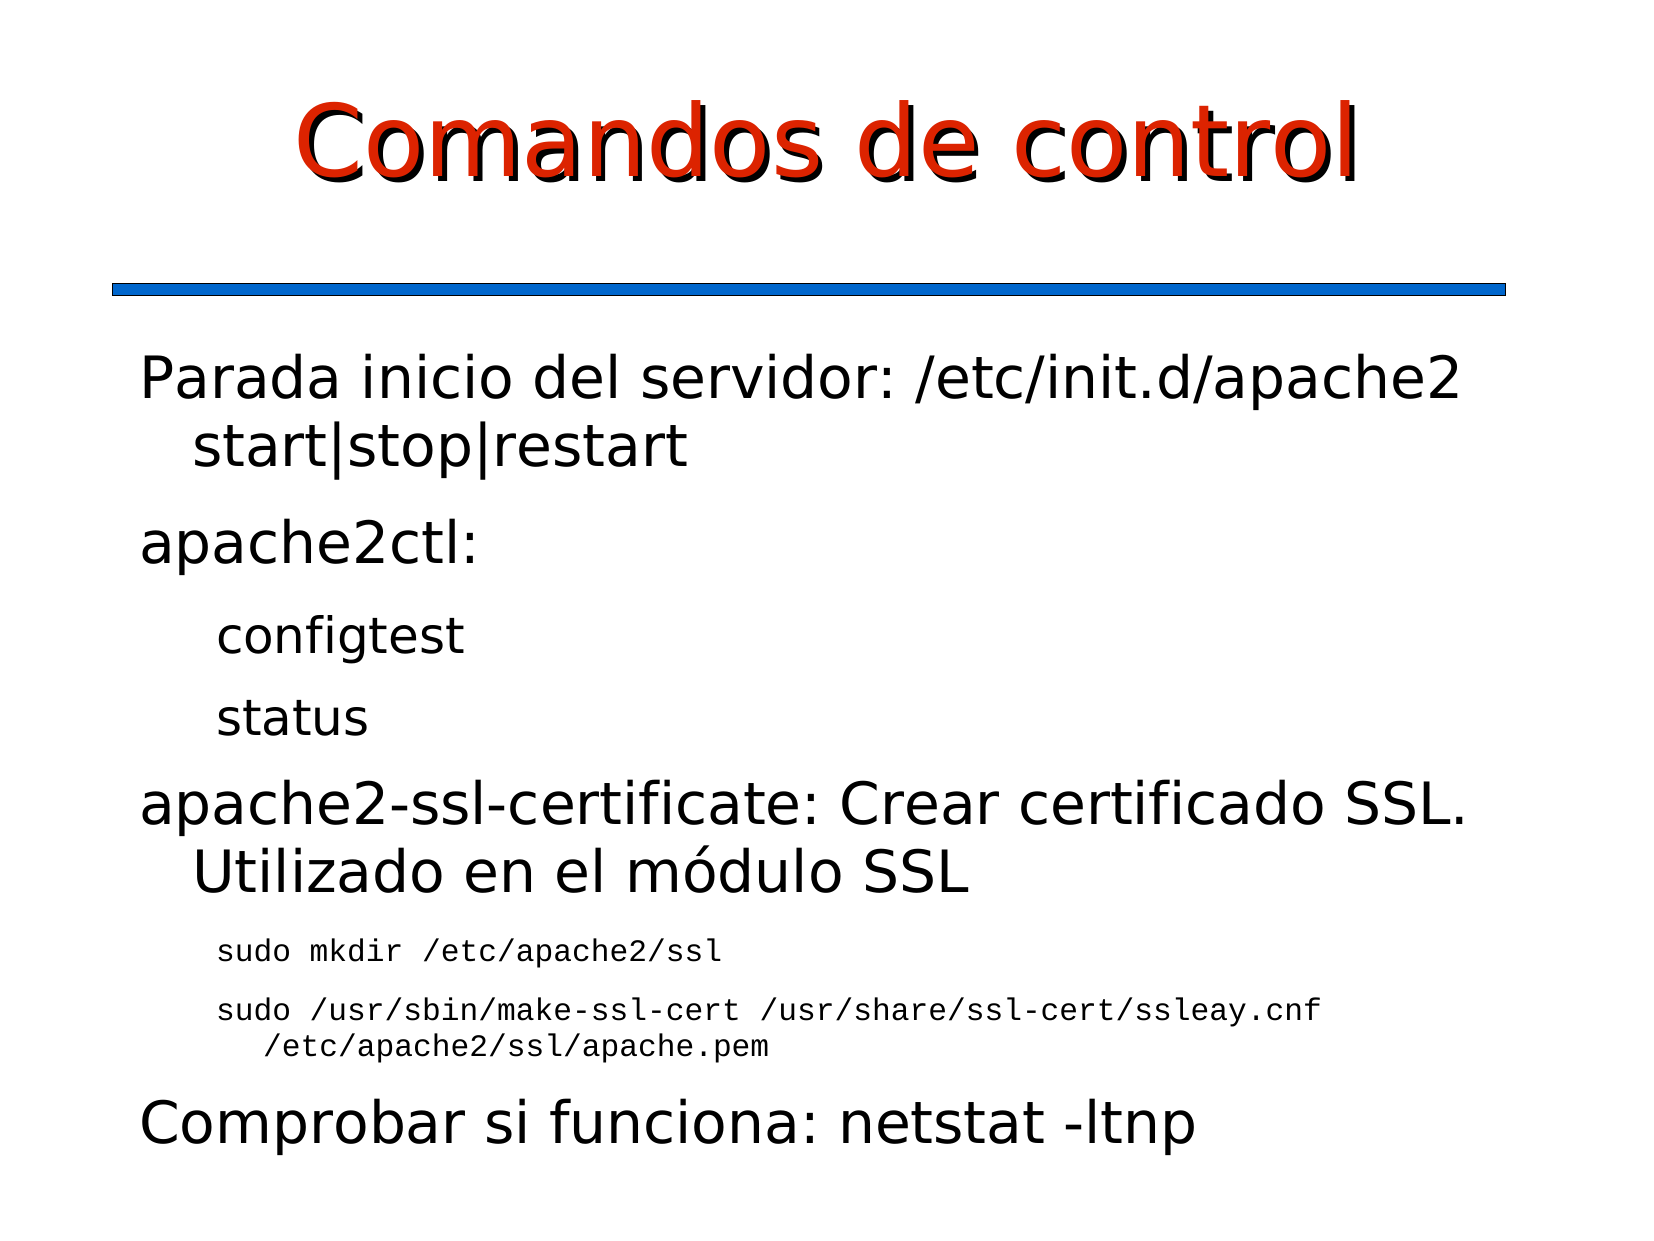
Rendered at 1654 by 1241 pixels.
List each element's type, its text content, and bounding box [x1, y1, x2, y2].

title Comandos de control [121, 37, 1534, 246]
list Parada inicio del servidor: /etc/init.d/apache2 start|stop|restart apache2ctl: configtest status apache2-ssl-certificate: Crear certificado SSL. Utilizado en el módulo SSL sudo mkdir /etc/apache2/ssl sudo /usr/sbin/make-ssl-cert /usr/share/ssl-cert/ssleay.cnf /etc/apache2/ssl/apache.pem Comprobar si funciona: netstat -ltnp [121, 344, 1534, 1158]
